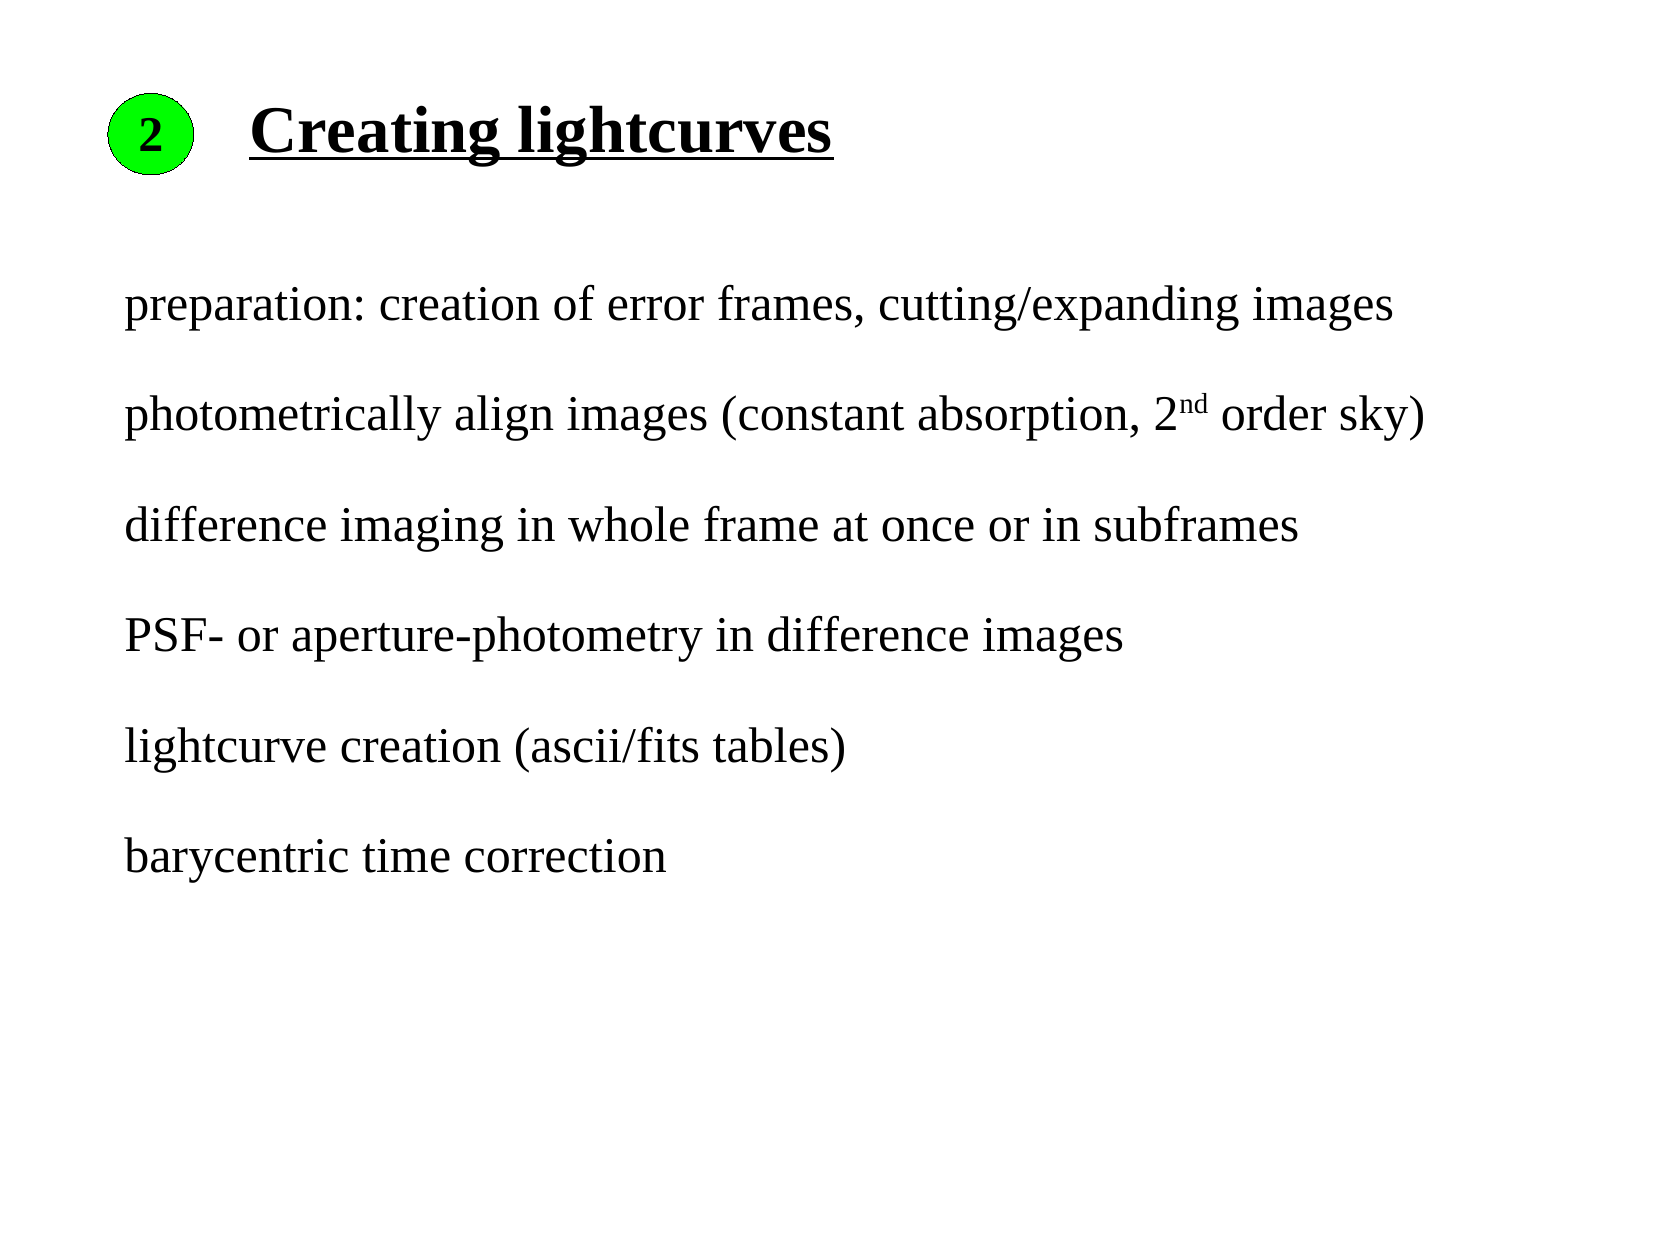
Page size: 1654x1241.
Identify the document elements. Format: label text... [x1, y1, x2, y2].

text_box [483, 386, 750, 451]
text_box 2 [107, 93, 194, 175]
text_box Creating lightcurves [249, 93, 835, 168]
text_box preparation: creation of error frames, cutting/expanding images photometrically align images (constant absorption, 2nd order sky) difference imaging in whole frame at once or in subframes PSF- or aperture-photometry in difference images lightcurve creation (ascii/fits tables) barycentric time correction [88, 275, 1461, 886]
